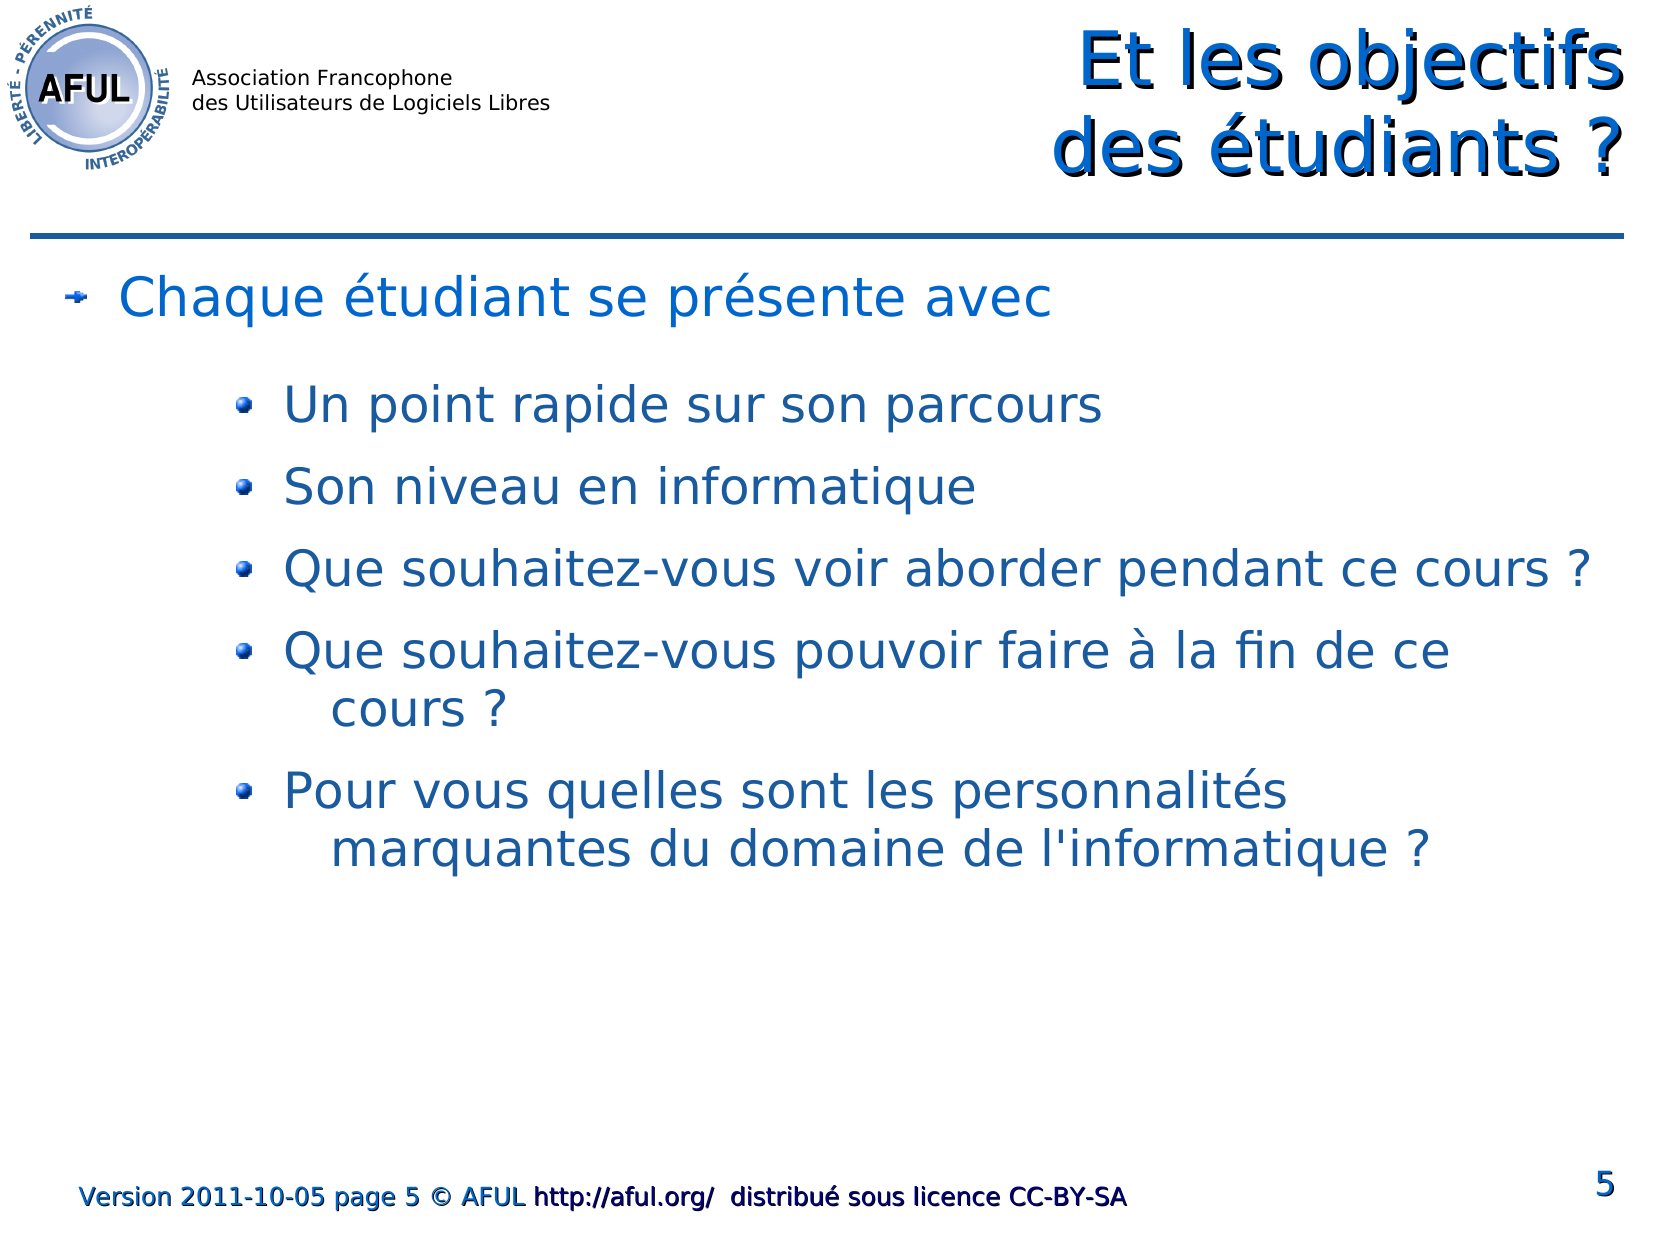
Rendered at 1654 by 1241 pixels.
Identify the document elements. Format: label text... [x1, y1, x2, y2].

title Et les objectifs des étudiants ? [501, 7, 1625, 200]
list Chaque étudiant se présente avec Un point rapide sur son parcours Son niveau en informatique Que souhaitez-vous voir aborder pendant ce cours ? Que souhaitez-vous pouvoir faire à la fin de ce cours ? Pour vous quelles sont les personnalités marquantes du domaine de l'informatique ? [47, 265, 1595, 1196]
picture [0, 0, 178, 178]
